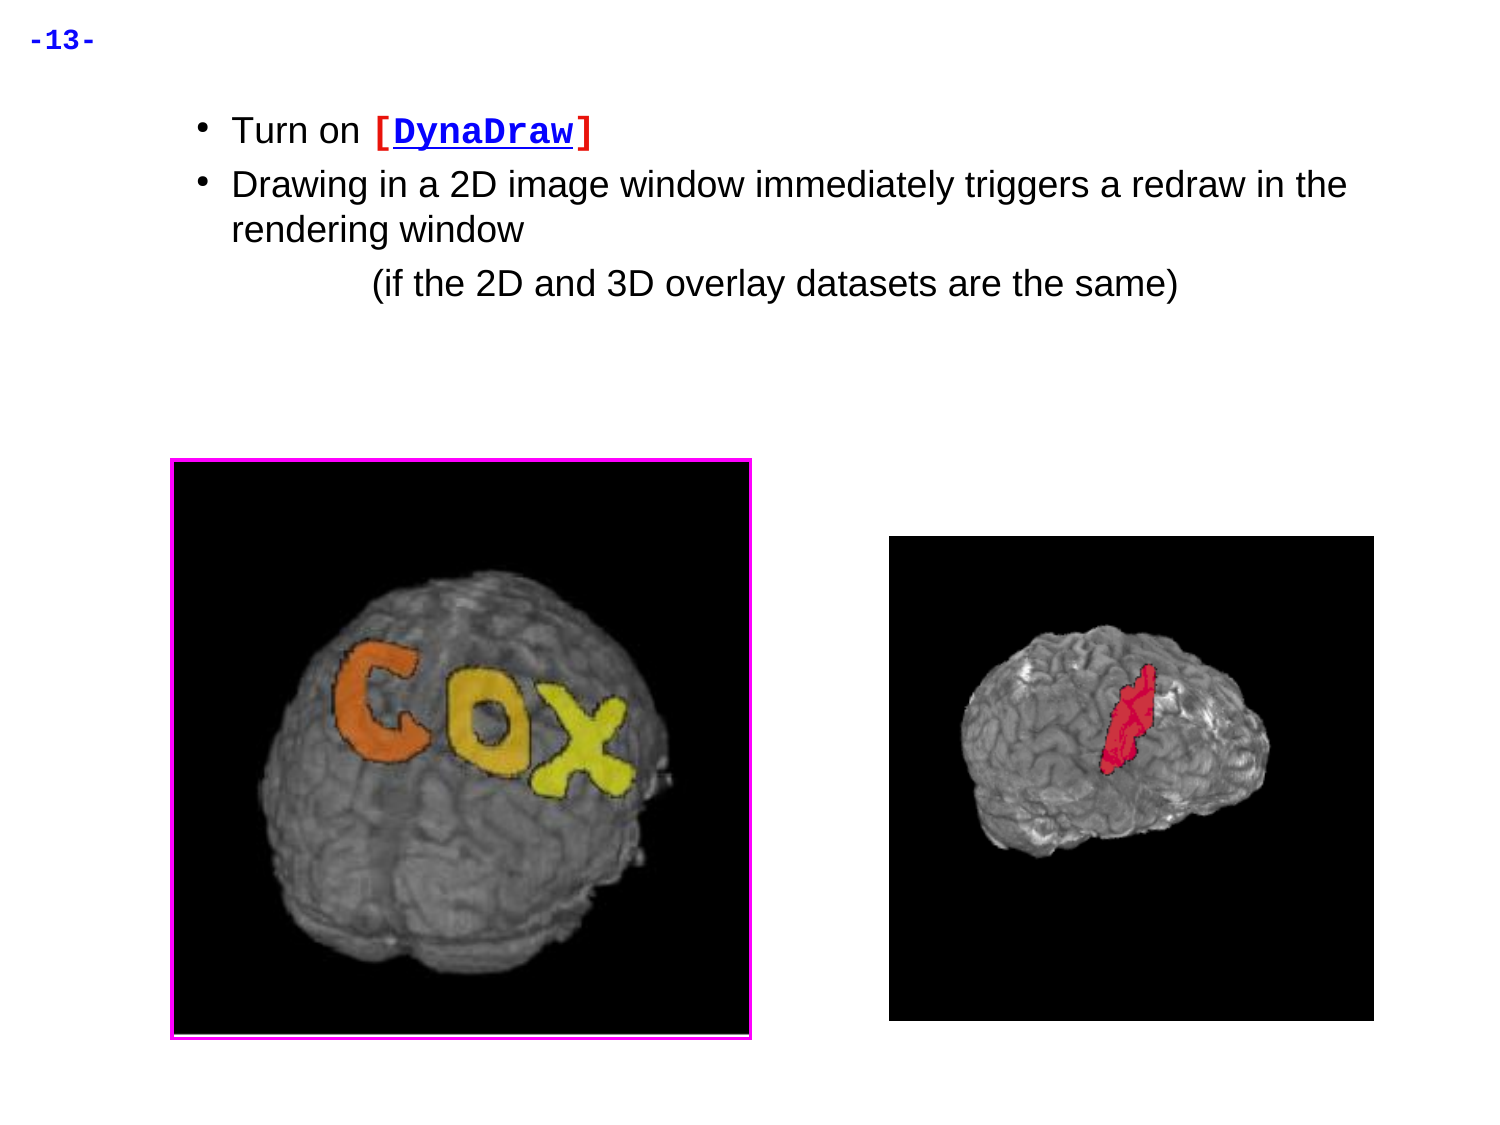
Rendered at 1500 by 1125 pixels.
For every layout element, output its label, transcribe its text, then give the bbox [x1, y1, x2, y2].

picture [889, 536, 1374, 1021]
picture [173, 461, 749, 1037]
list Turn on [DynaDraw] Drawing in a 2D image window immediately triggers a redraw in the rendering window (if the 2D and 3D overlay datasets are the same) [110, 98, 1423, 961]
